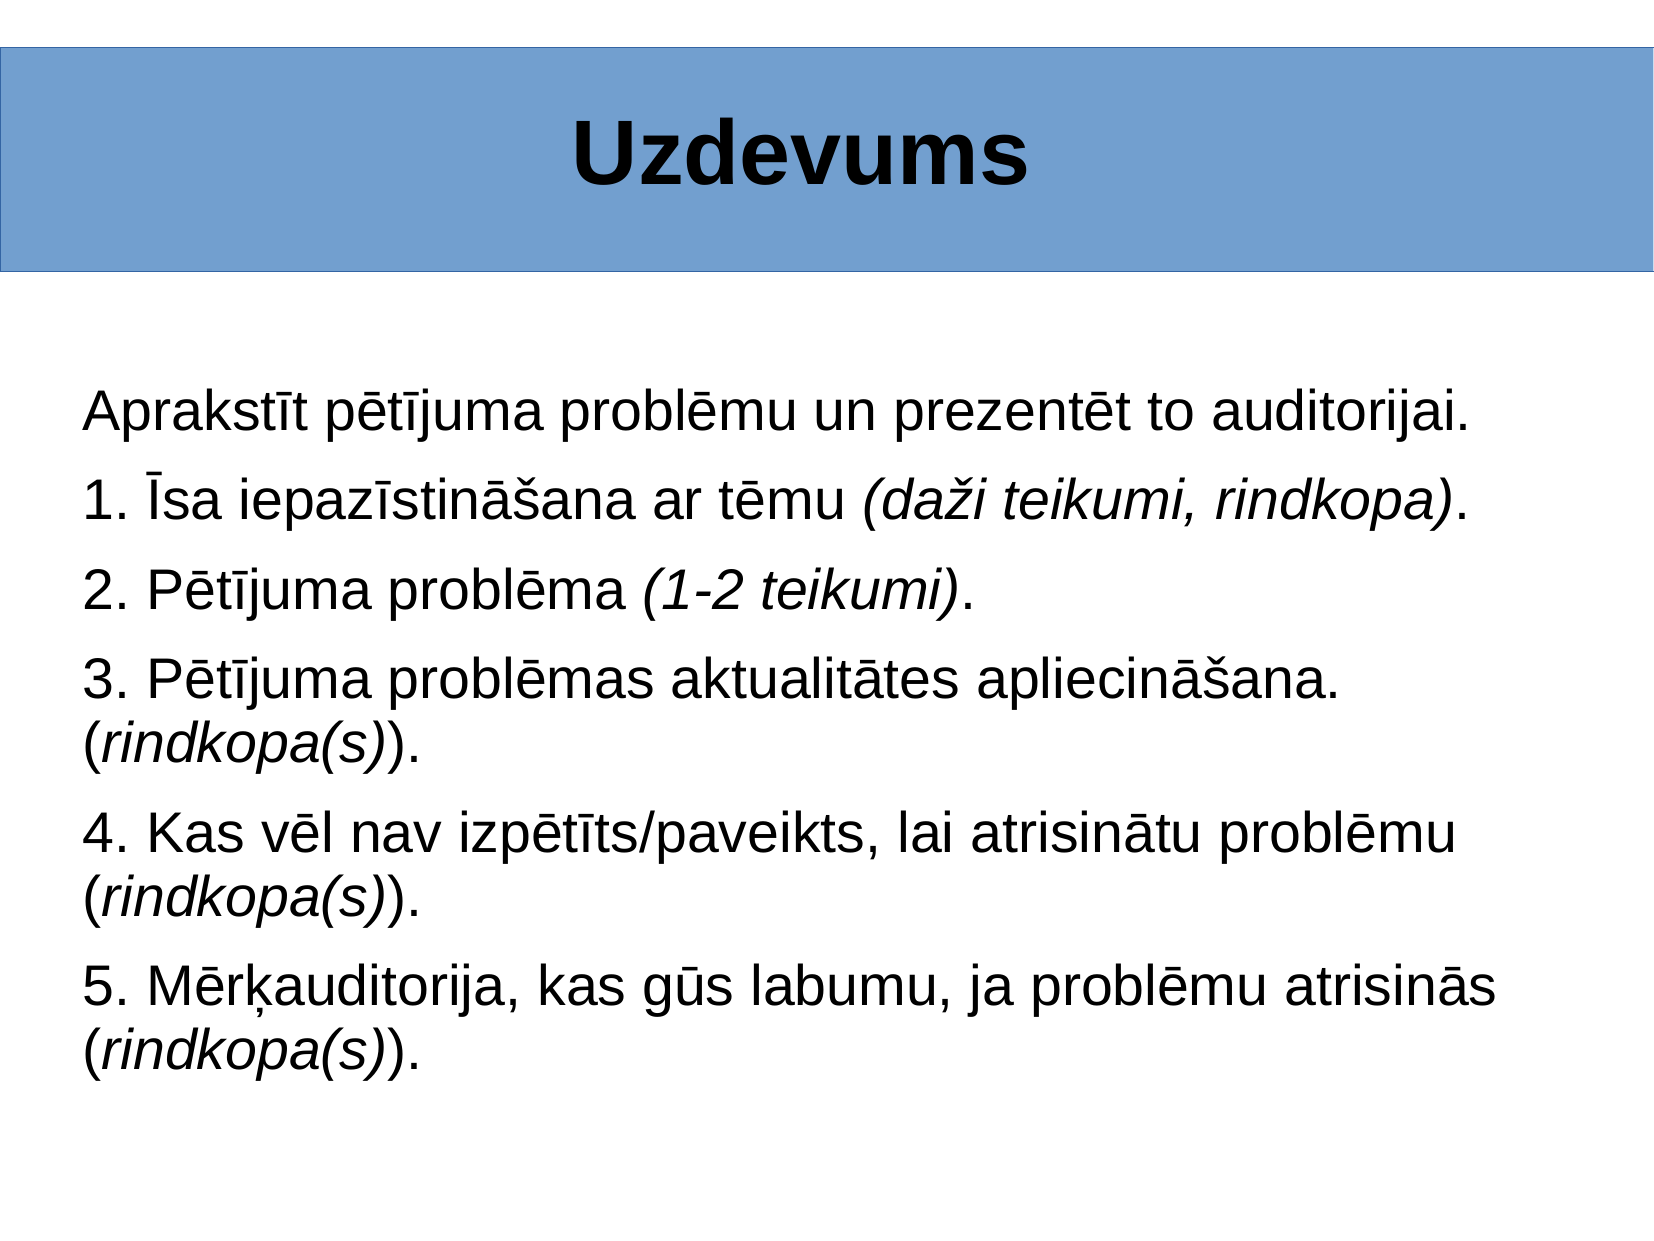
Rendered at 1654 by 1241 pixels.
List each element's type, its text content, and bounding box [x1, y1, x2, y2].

text_box [0, 47, 1654, 272]
title Uzdevums [82, 49, 1571, 257]
list Aprakstīt pētījuma problēmu un prezentēt to auditorijai. 1. Īsa iepazīstināšana ar tēmu (daži teikumi, rindkopa). 2. Pētījuma problēma (1-2 teikumi). 3. Pētījuma problēmas aktualitātes apliecināšana. (rindkopa(s)). 4. Kas vēl nav izpētīts/paveikts, lai atrisinātu problēmu (rindkopa(s)). 5. Mērķauditorija, kas gūs labumu, ja problēmu atrisinās (rindkopa(s)). [82, 378, 1619, 1099]
